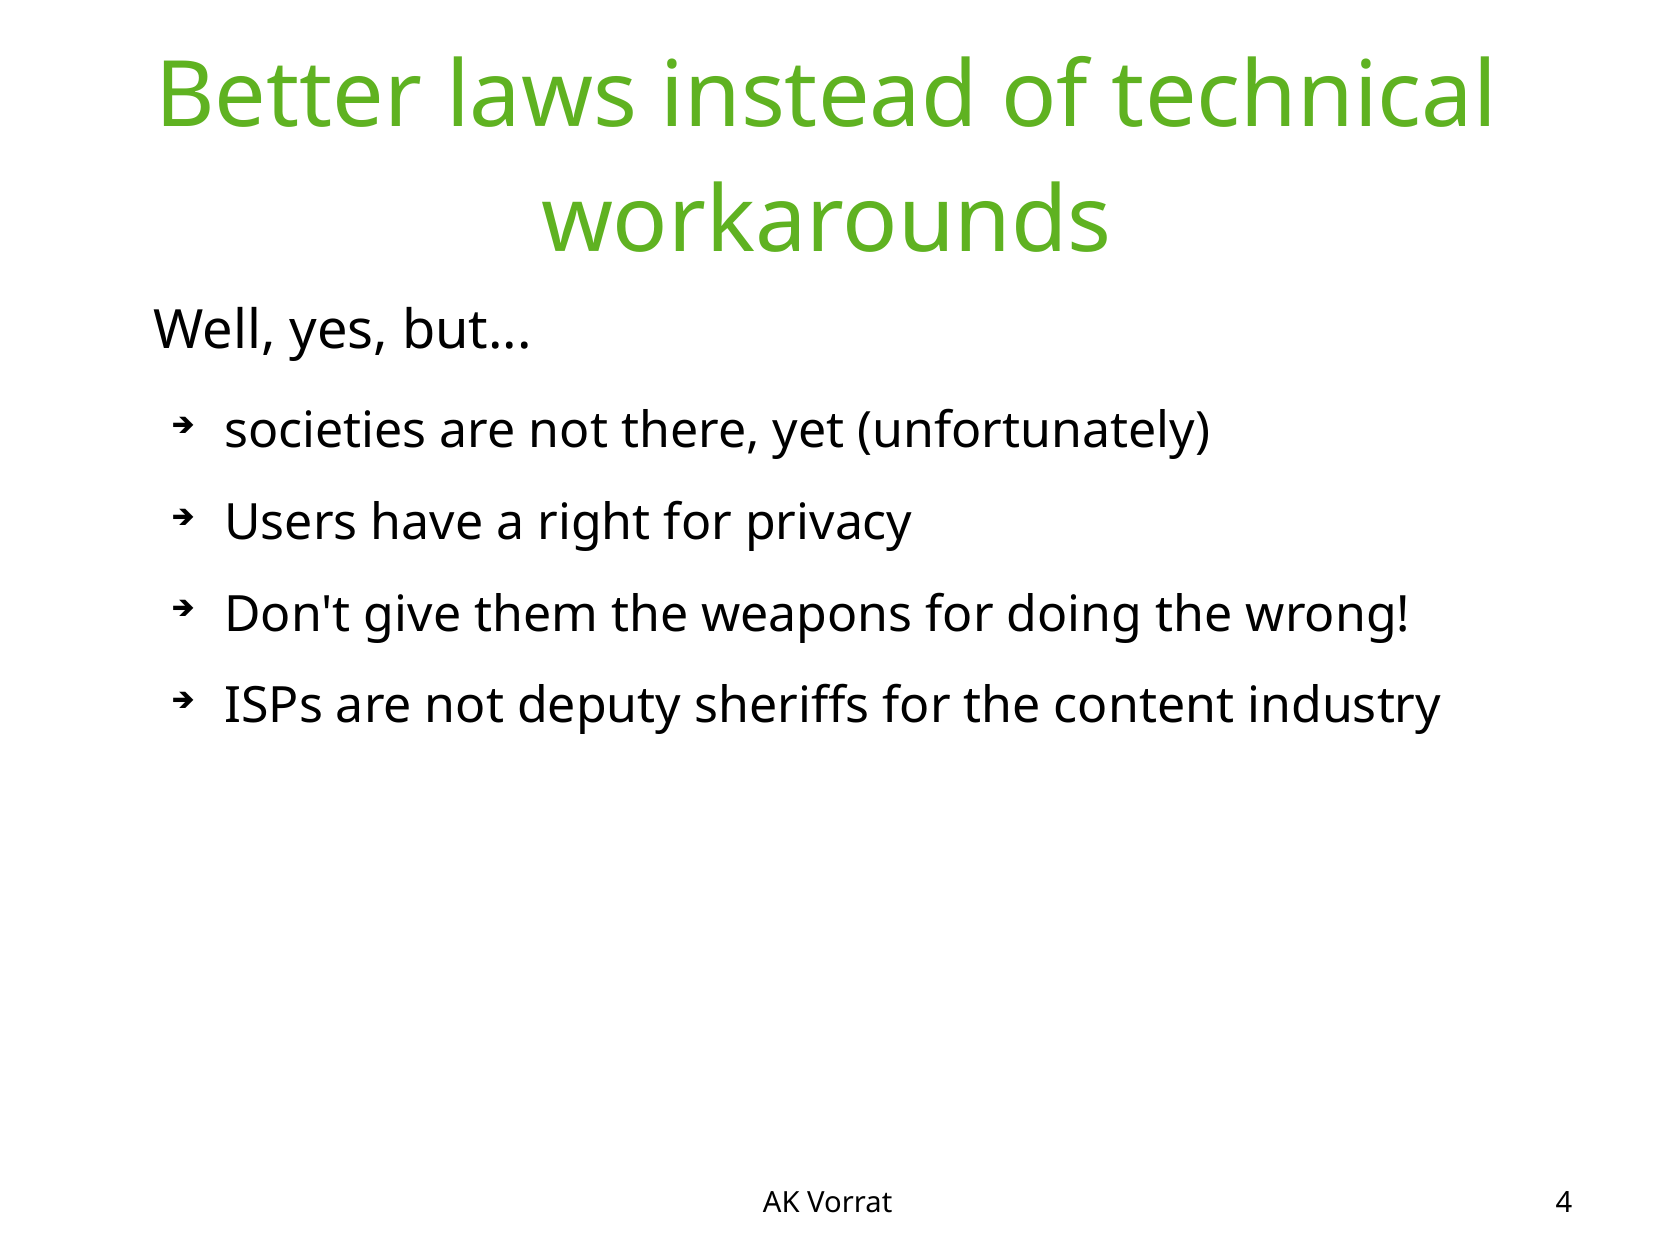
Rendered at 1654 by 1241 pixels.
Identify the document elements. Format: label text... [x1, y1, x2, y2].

title Better laws instead of technical workarounds [82, 41, 1571, 265]
list Well, yes, but... societies are not there, yet (unfortunately) Users have a right for privacy Don't give them the weapons for doing the wrong! ISPs are not deputy sheriffs for the content industry [82, 290, 1571, 1109]
